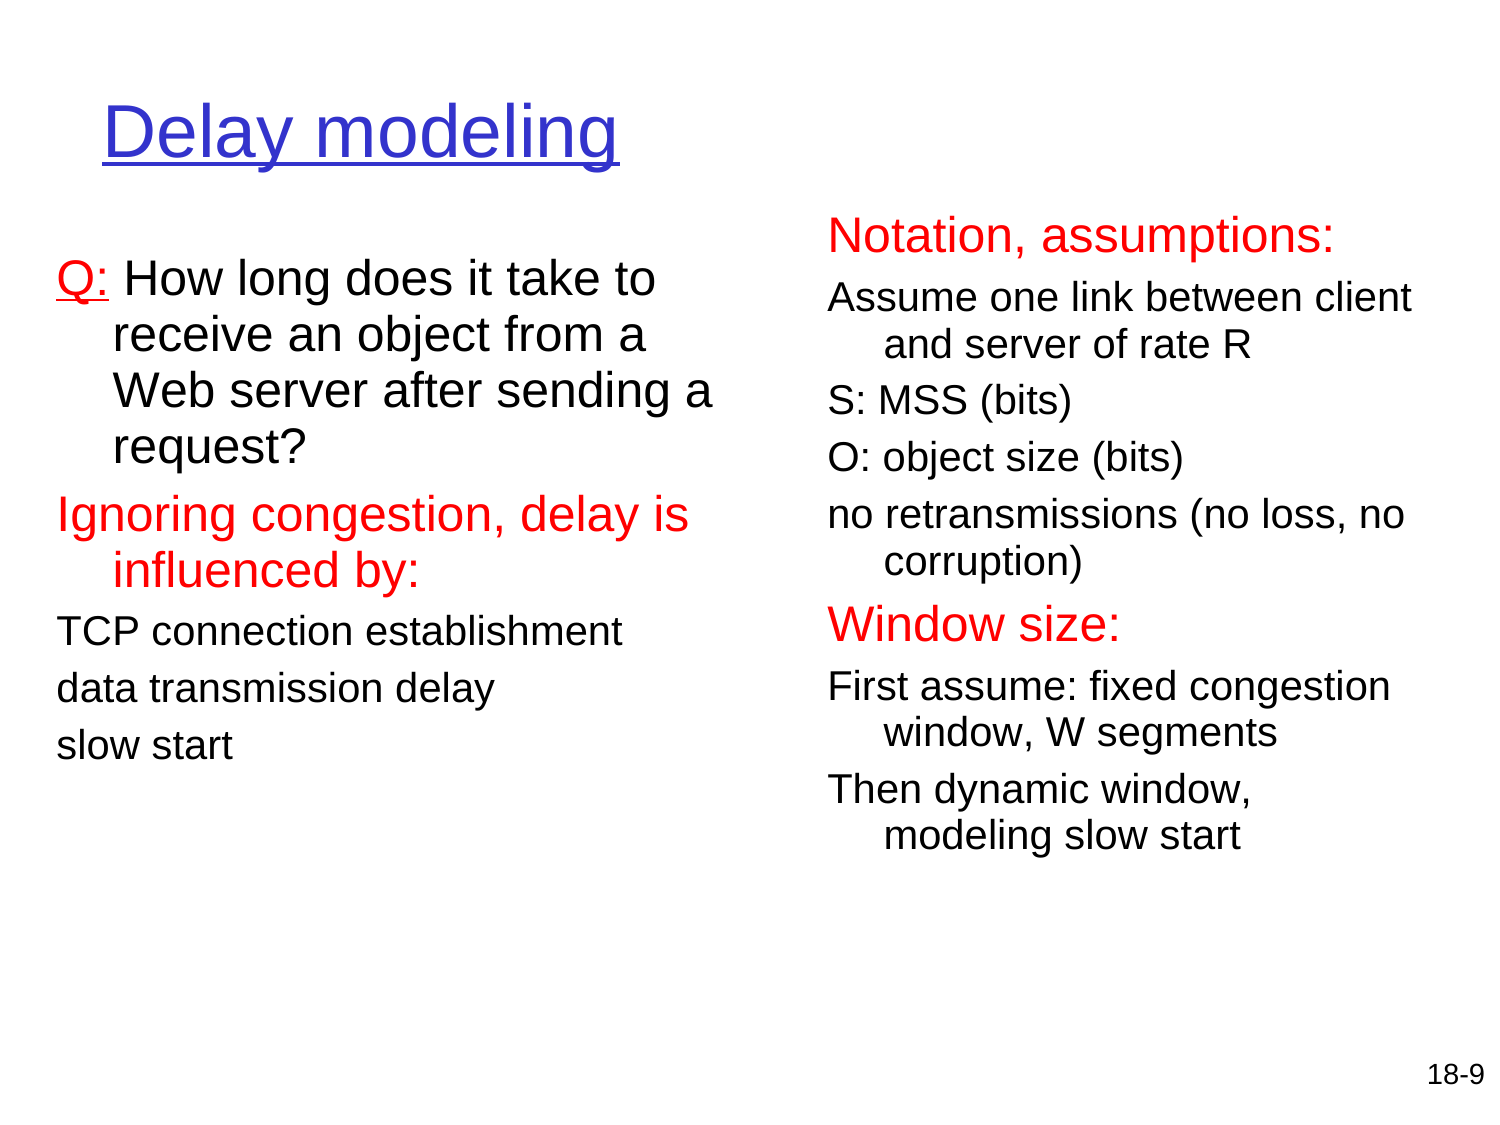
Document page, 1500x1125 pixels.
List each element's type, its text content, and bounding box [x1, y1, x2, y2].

list Notation, assumptions: Assume one link between client and server of rate R S: MSS (bits) O: object size (bits) no retransmissions (no loss, no corruption) Window size: First assume: fixed congestion window, W segments Then dynamic window, modeling slow start [812, 200, 1438, 1027]
list Q: How long does it take to receive an object from a Web server after sending a request? Ignoring congestion, delay is influenced by: TCP connection establishment data transmission delay slow start [41, 242, 741, 1006]
title Delay modeling [87, 37, 1363, 225]
